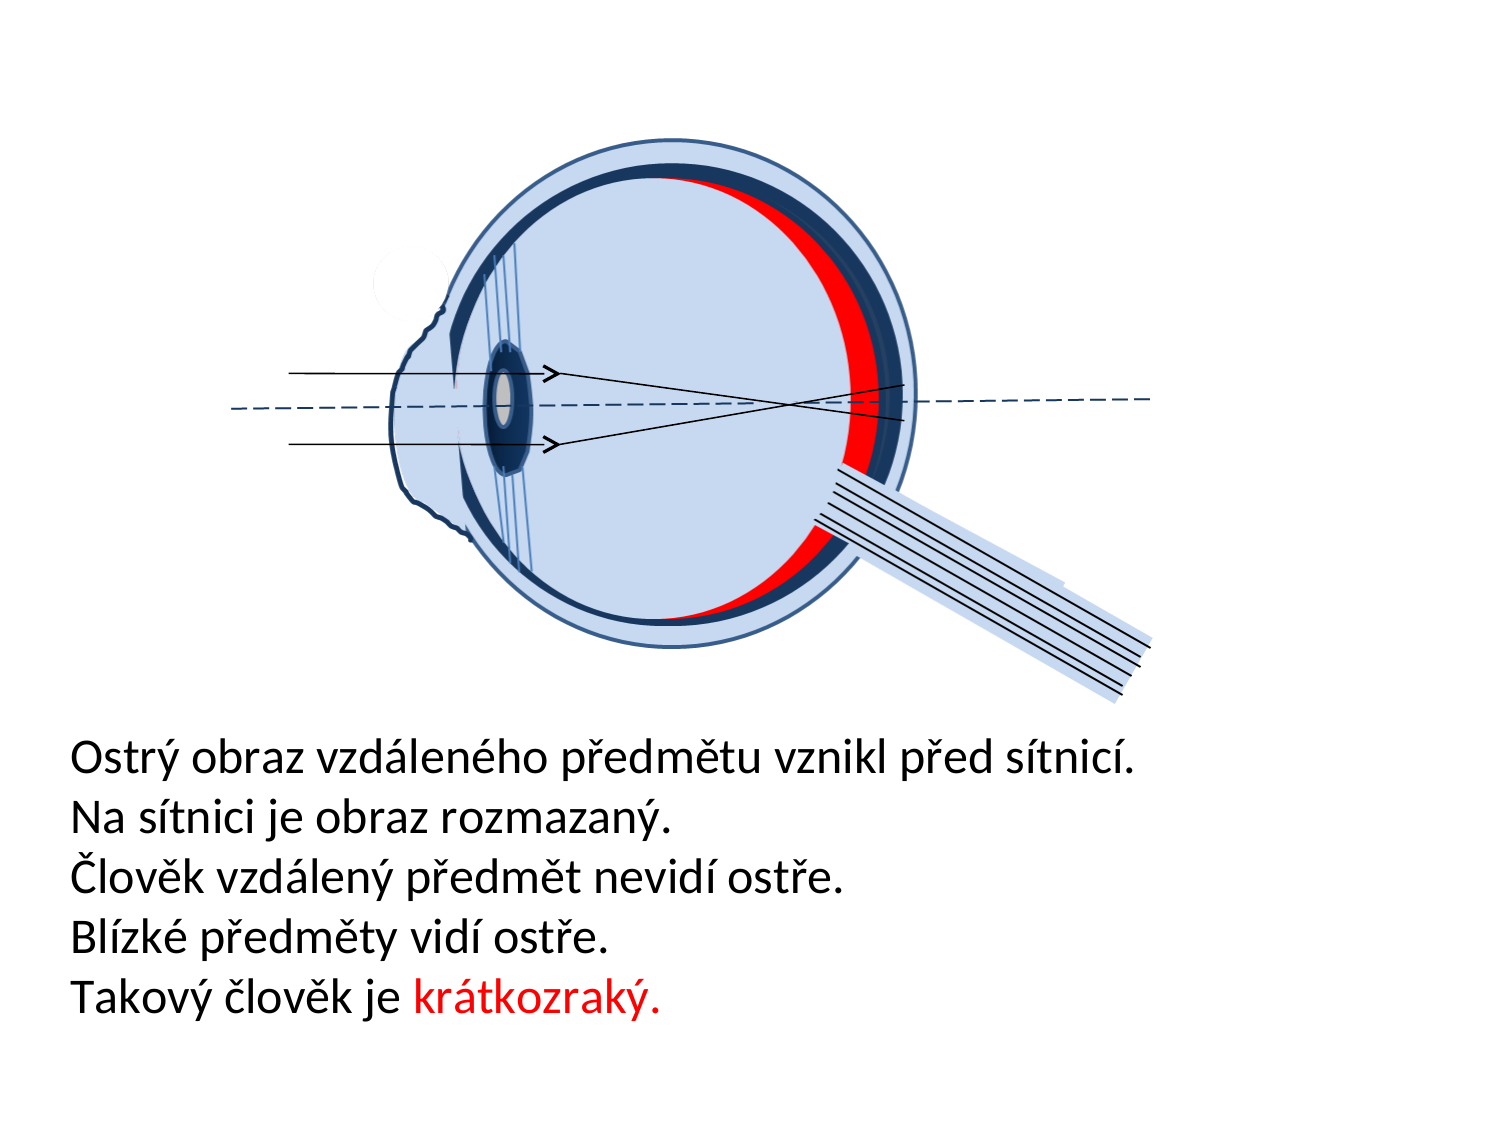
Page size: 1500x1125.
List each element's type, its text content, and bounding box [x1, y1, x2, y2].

picture [230, 137, 1154, 705]
text_box Ostrý obraz vzdáleného předmětu vznikl před sítnicí. Na sítnici je obraz rozmazaný. Člověk vzdálený předmět nevidí ostře. Blízké předměty vidí ostře. Takový člověk je krátkozraký. [55, 716, 1164, 1032]
